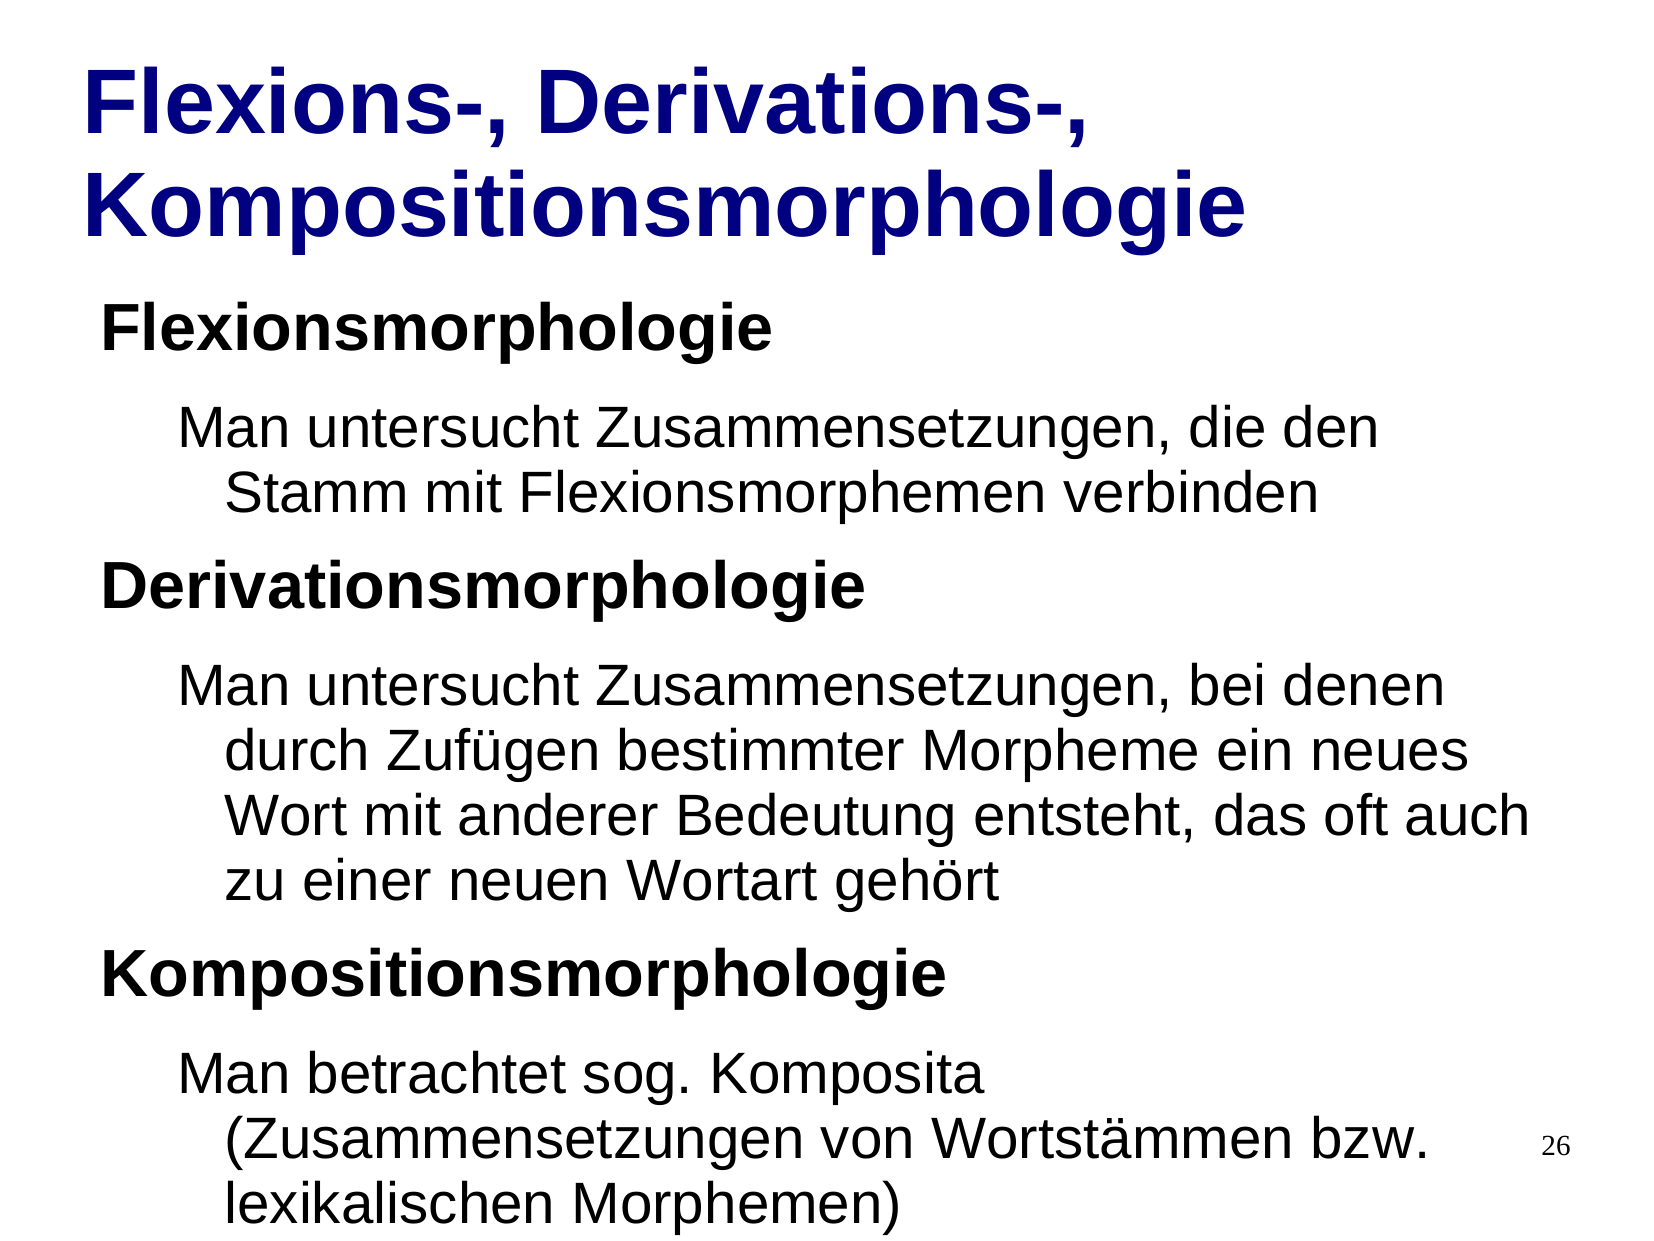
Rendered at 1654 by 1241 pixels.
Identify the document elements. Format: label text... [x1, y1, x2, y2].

title Flexions-, Derivations-, Kompositionsmorphologie [82, 35, 1571, 271]
list Flexionsmorphologie Man untersucht Zusammensetzungen, die den Stamm mit Flexionsmorphemen verbinden Derivationsmorphologie Man untersucht Zusammensetzungen, bei denen durch Zufügen bestimmter Morpheme ein neues Wort mit anderer Bedeutung entsteht, das oft auch zu einer neuen Wortart gehört Kompositionsmorphologie Man betrachtet sog. Komposita (Zusammensetzungen von Wortstämmen bzw. lexikalischen Morphemen) [82, 290, 1571, 1191]
